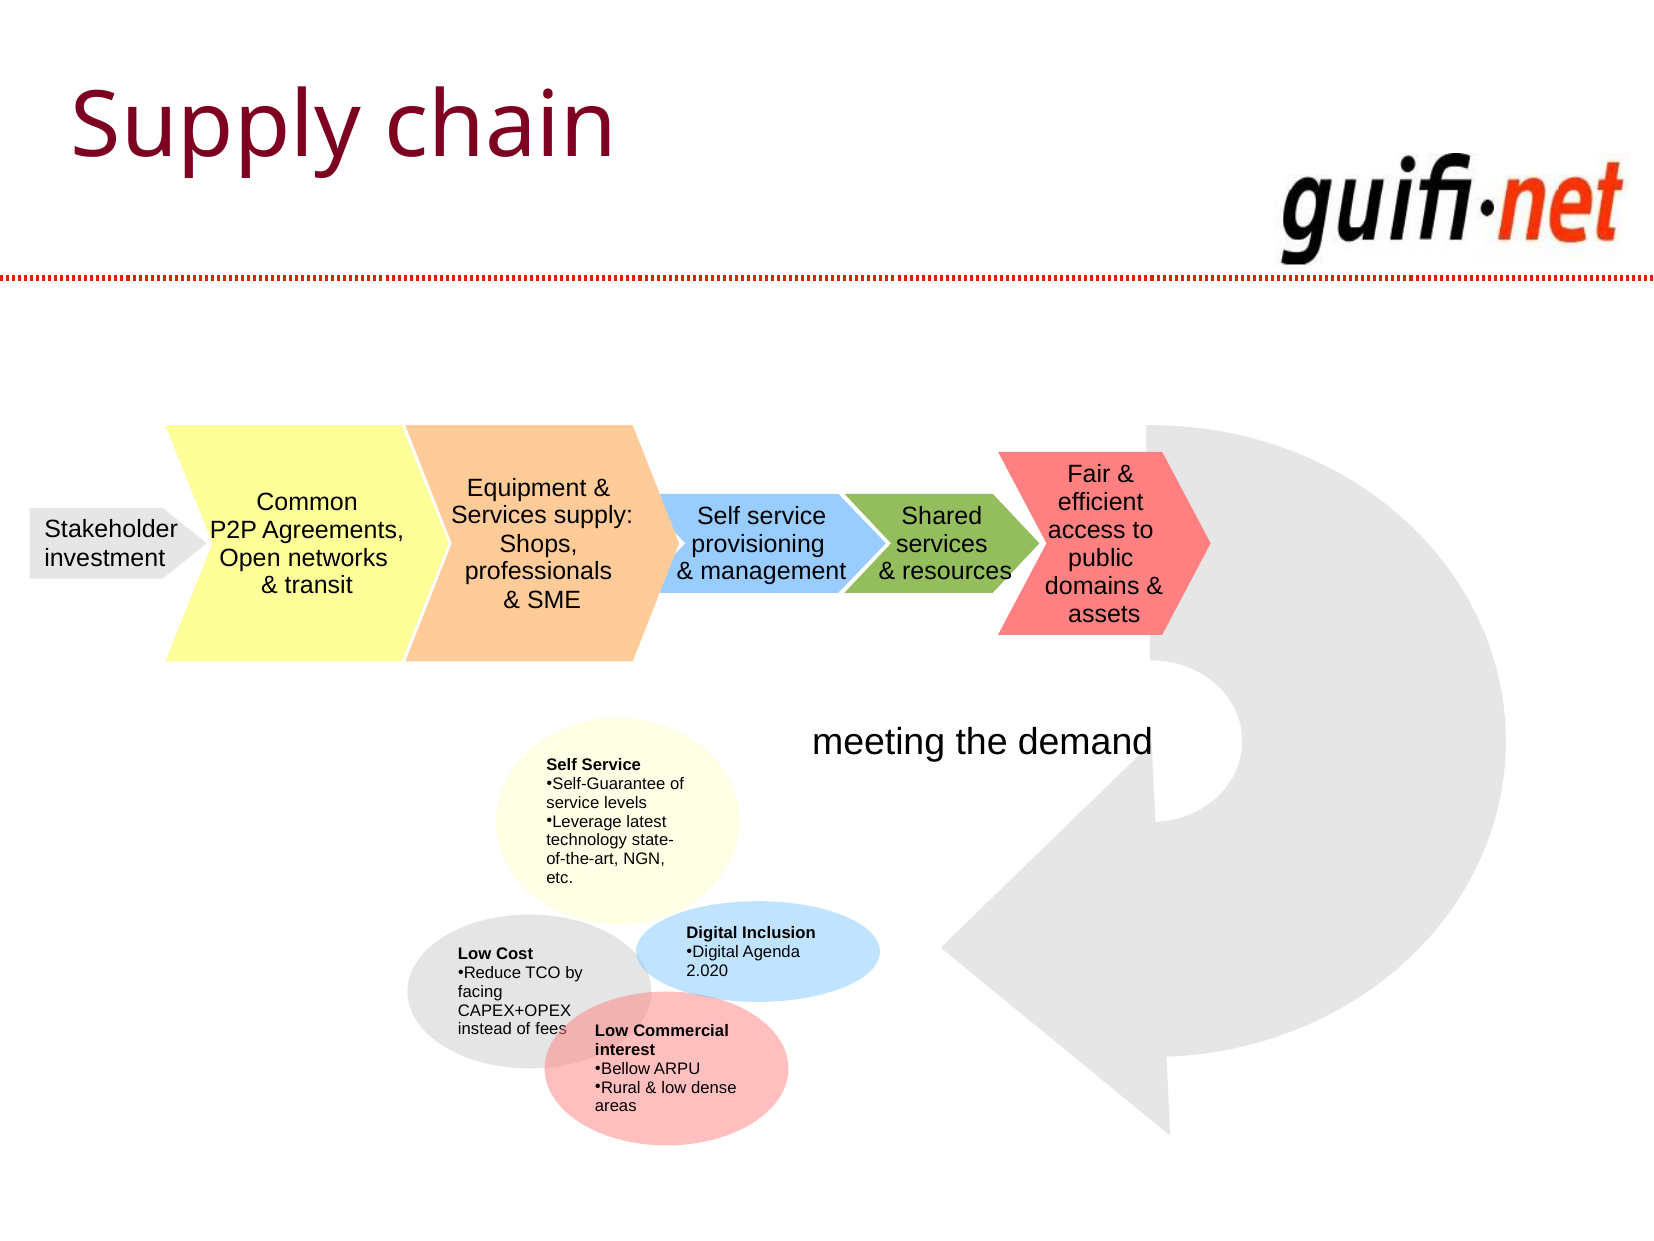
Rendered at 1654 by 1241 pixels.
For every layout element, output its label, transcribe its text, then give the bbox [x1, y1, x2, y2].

text_box Self Service Self-Guarantee of service levels Leverage latest technology state-of-the-art, NGN, etc. [495, 717, 740, 925]
text_box Common P2P Agreements, Open networks & transit [165, 425, 449, 662]
text_box Equipment & Services supply: Shops, professionals & SME [405, 425, 680, 662]
text_box Low Commercial interest Bellow ARPU Rural & low dense areas [544, 991, 789, 1146]
text_box Shared services & resources [844, 493, 1040, 593]
title Supply chain [70, 25, 1087, 218]
picture [1275, 153, 1630, 266]
text_box Stakeholder investment [29, 507, 207, 579]
text_box Digital Inclusion Digital Agenda 2.020 [636, 901, 880, 1002]
text_box Low Cost Reduce TCO by facing CAPEX+OPEX instead of fees [407, 914, 652, 1069]
text_box meeting the demand [940, 425, 1506, 1136]
text_box Self service provisioning & management [660, 493, 886, 593]
text_box Fair & efficient access to public domains & assets [998, 451, 1211, 635]
